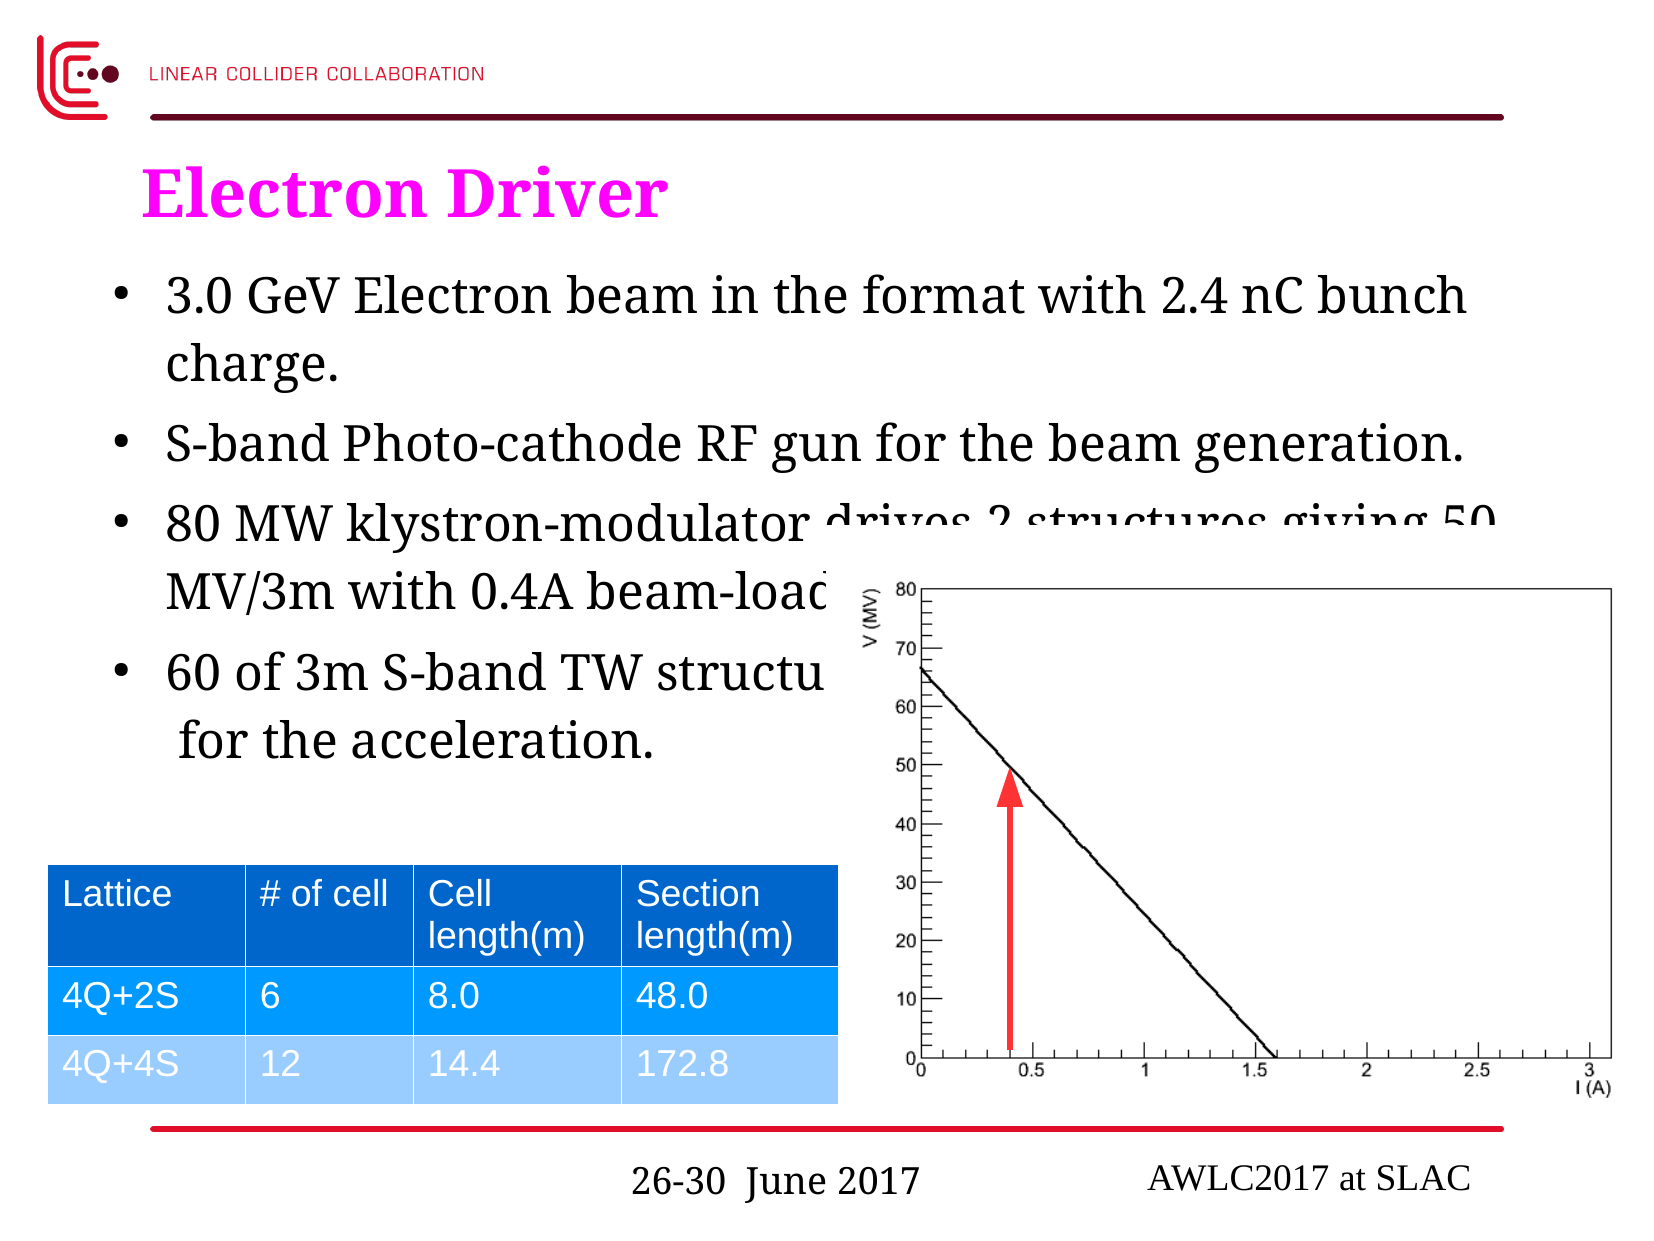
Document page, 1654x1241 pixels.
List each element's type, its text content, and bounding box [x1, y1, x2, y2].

table_cell 48.0 [622, 967, 838, 1035]
table_header Cell length(m) [414, 865, 621, 966]
table_header Section length(m) [622, 865, 838, 966]
table_cell 14.4 [414, 1036, 621, 1104]
title Electron Driver [141, 88, 1630, 296]
table_cell 172.8 [622, 1036, 838, 1104]
table_cell 6 [246, 967, 413, 1035]
picture [37, 35, 483, 120]
picture [150, 525, 1654, 1132]
table_header Lattice [48, 865, 245, 966]
table_cell 12 [246, 1036, 413, 1104]
list 3.0 GeV Electron beam in the format with 2.4 nC bunch charge. S-band Photo-cathode RF gun for the beam generation. 80 MW klystron-modulator drives 2 structures giving 50 MV/3m with 0.4A beam-loading. 60 of 3m S-band TW structures for the acceleration. [94, 259, 1583, 864]
table_cell 8.0 [414, 967, 621, 1035]
table_cell 4Q+2S [48, 967, 245, 1035]
table_cell 4Q+4S [48, 1036, 245, 1104]
table_header # of cell [246, 865, 413, 966]
